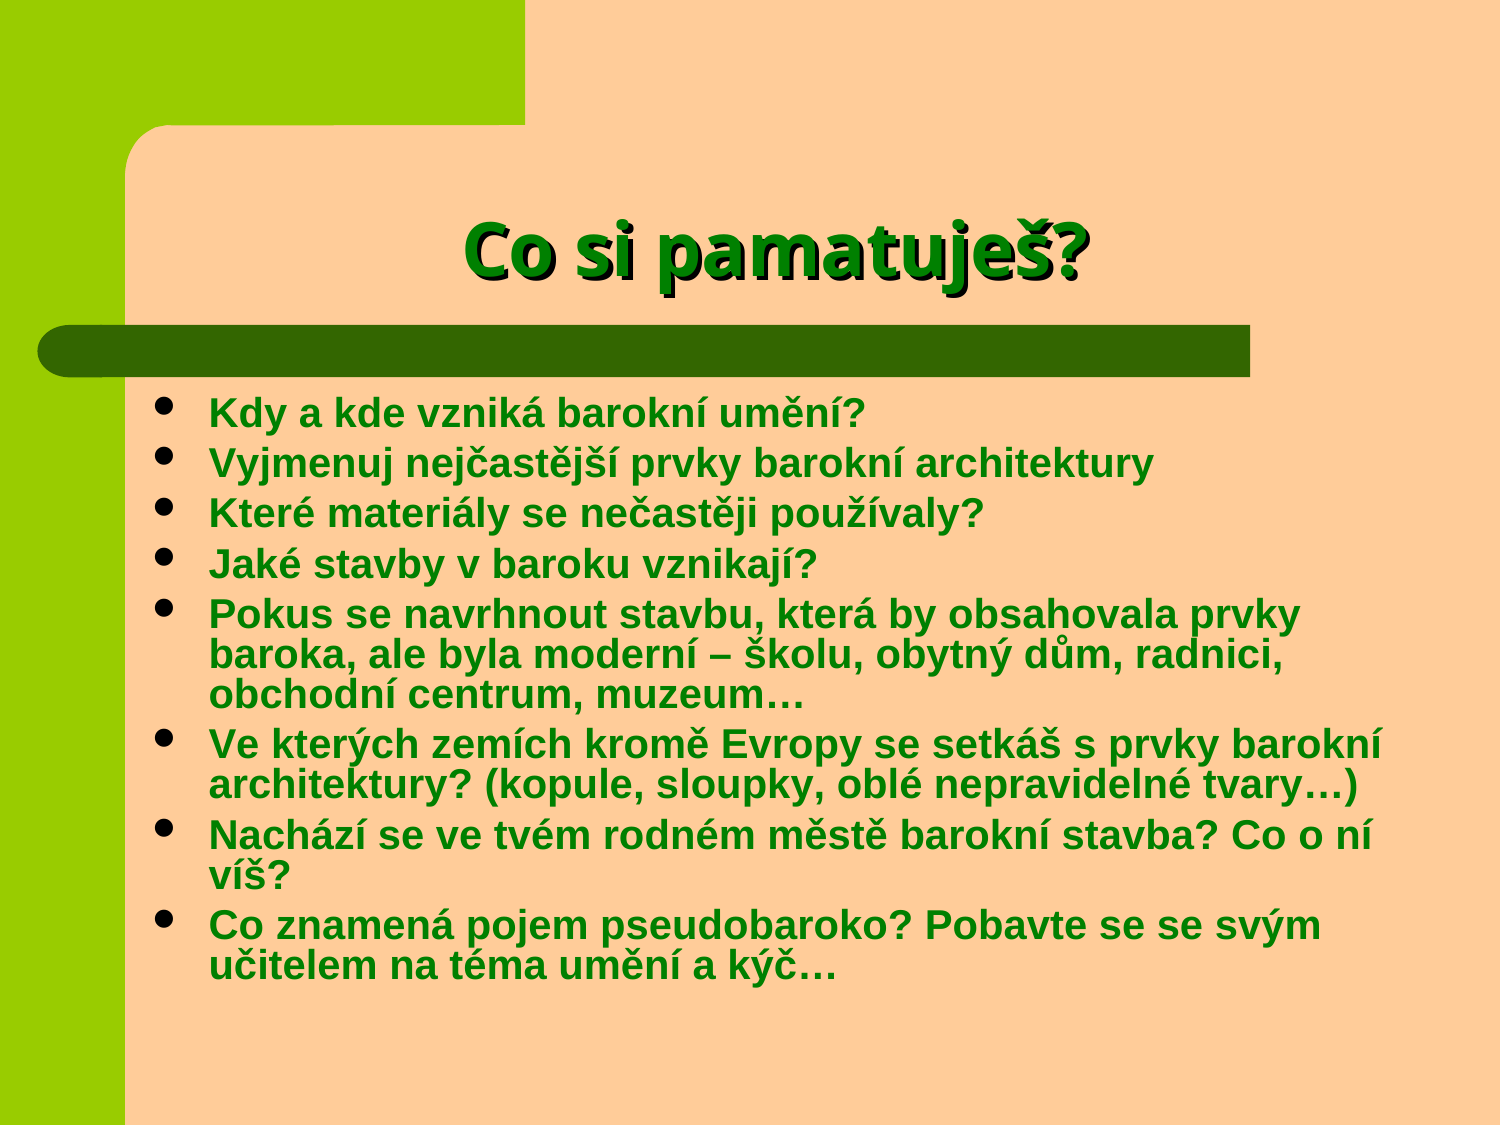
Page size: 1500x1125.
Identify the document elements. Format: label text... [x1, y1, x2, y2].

list Kdy a kde vzniká barokní umění? Vyjmenuj nejčastější prvky barokní architektury Které materiály se nečastěji používaly? Jaké stavby v baroku vznikají? Pokus se navrhnout stavbu, která by obsahovala prvky baroka, ale byla moderní – školu, obytný dům, radnici, obchodní centrum, muzeum… Ve kterých zemích kromě Evropy se setkáš s prvky barokní architektury? (kopule, sloupky, oblé nepravidelné tvary…) Nachází se ve tvém rodném městě barokní stavba? Co o ní víš? Co znamená pojem pseudobaroko? Pobavte se se svým učitelem na téma umění a kýč… [137, 387, 1400, 1046]
title Co si pamatuješ? [136, 136, 1414, 301]
